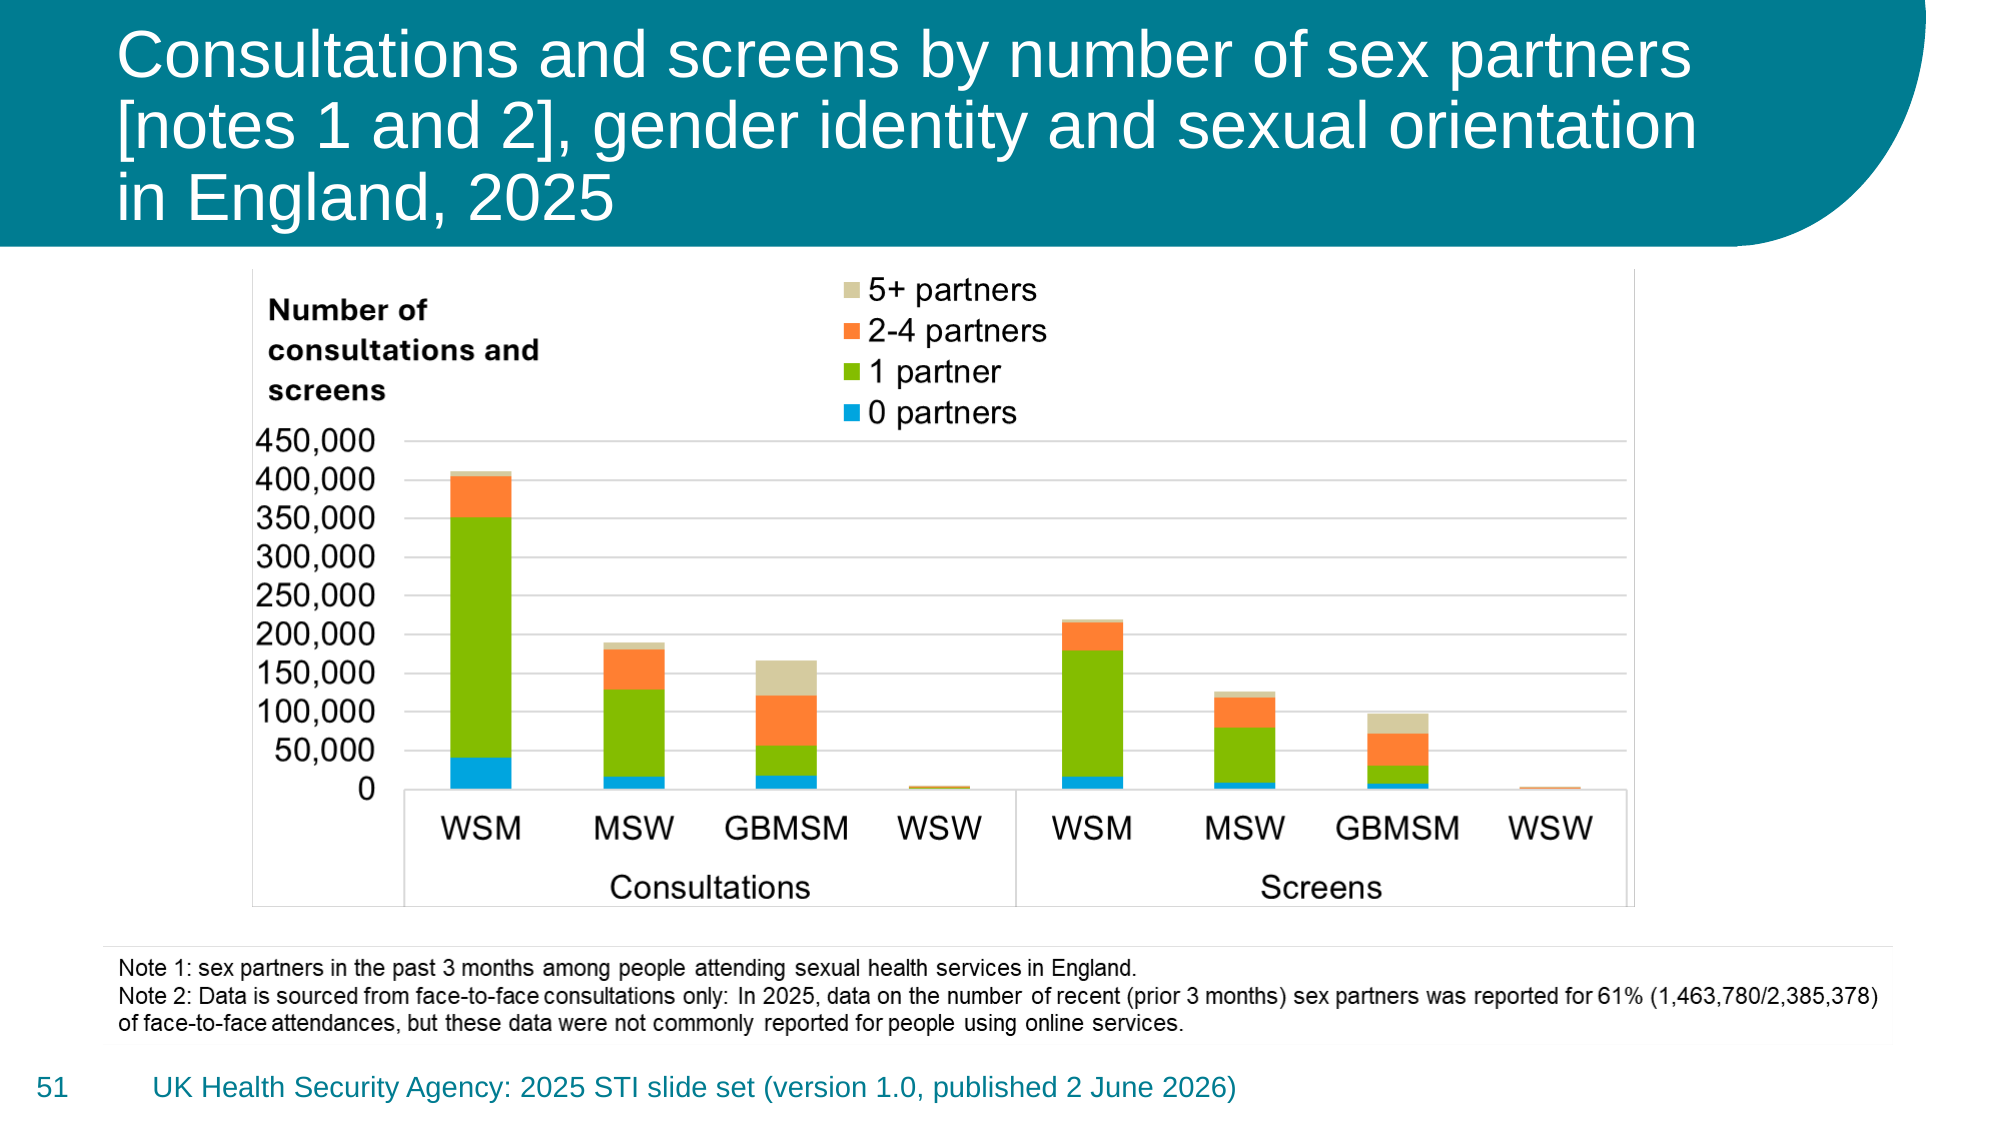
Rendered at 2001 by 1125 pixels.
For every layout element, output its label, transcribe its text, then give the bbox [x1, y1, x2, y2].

text_box UK Health Security Agency: 2025 STI slide set (version 1.0, published 2 June 2026) [137, 1056, 1780, 1116]
title Consultations and screens by number of sex partners [notes 1 and 2], gender identity and sexual orientation in England, 2025 [101, 11, 1747, 172]
picture [103, 269, 1897, 1051]
text_box [21, 1056, 120, 1117]
